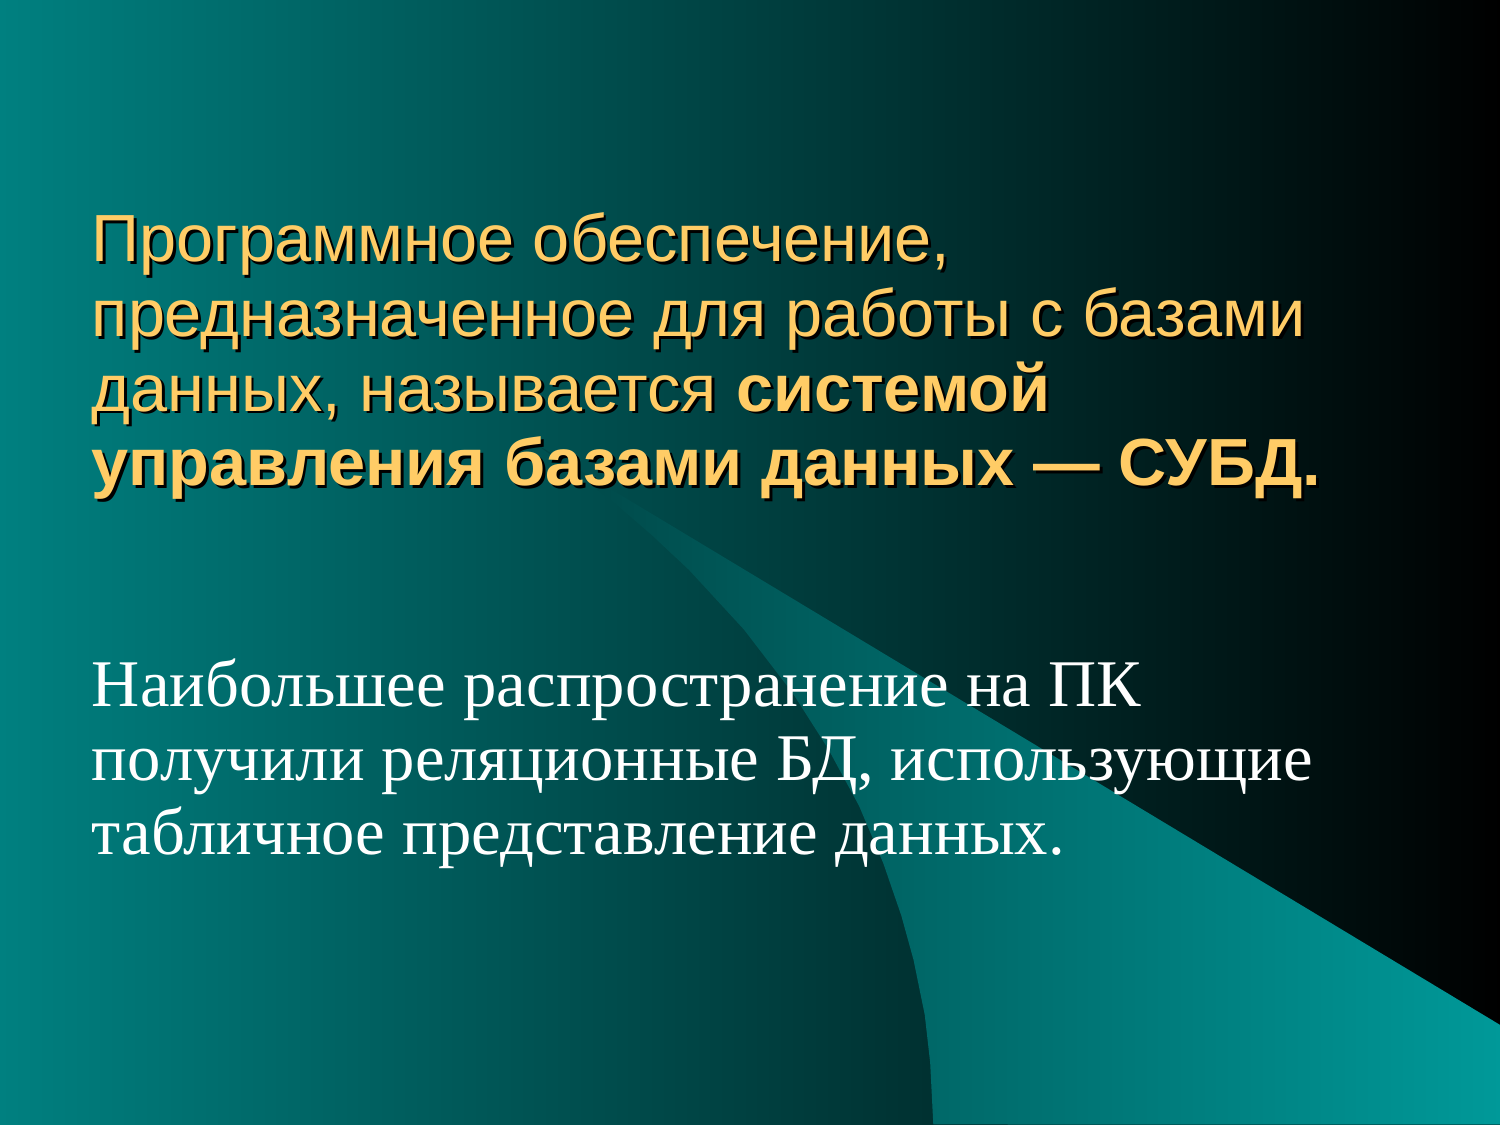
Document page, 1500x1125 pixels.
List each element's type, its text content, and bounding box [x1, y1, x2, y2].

subtitle Наибольшее распространение на ПК получили реляционные БД, использующие табличное представление данных. [76, 639, 1429, 1049]
title Программное обеспечение, предназначенное для работы с базами данных, называется системой управления базами данных — СУБД. [76, 82, 1411, 638]
